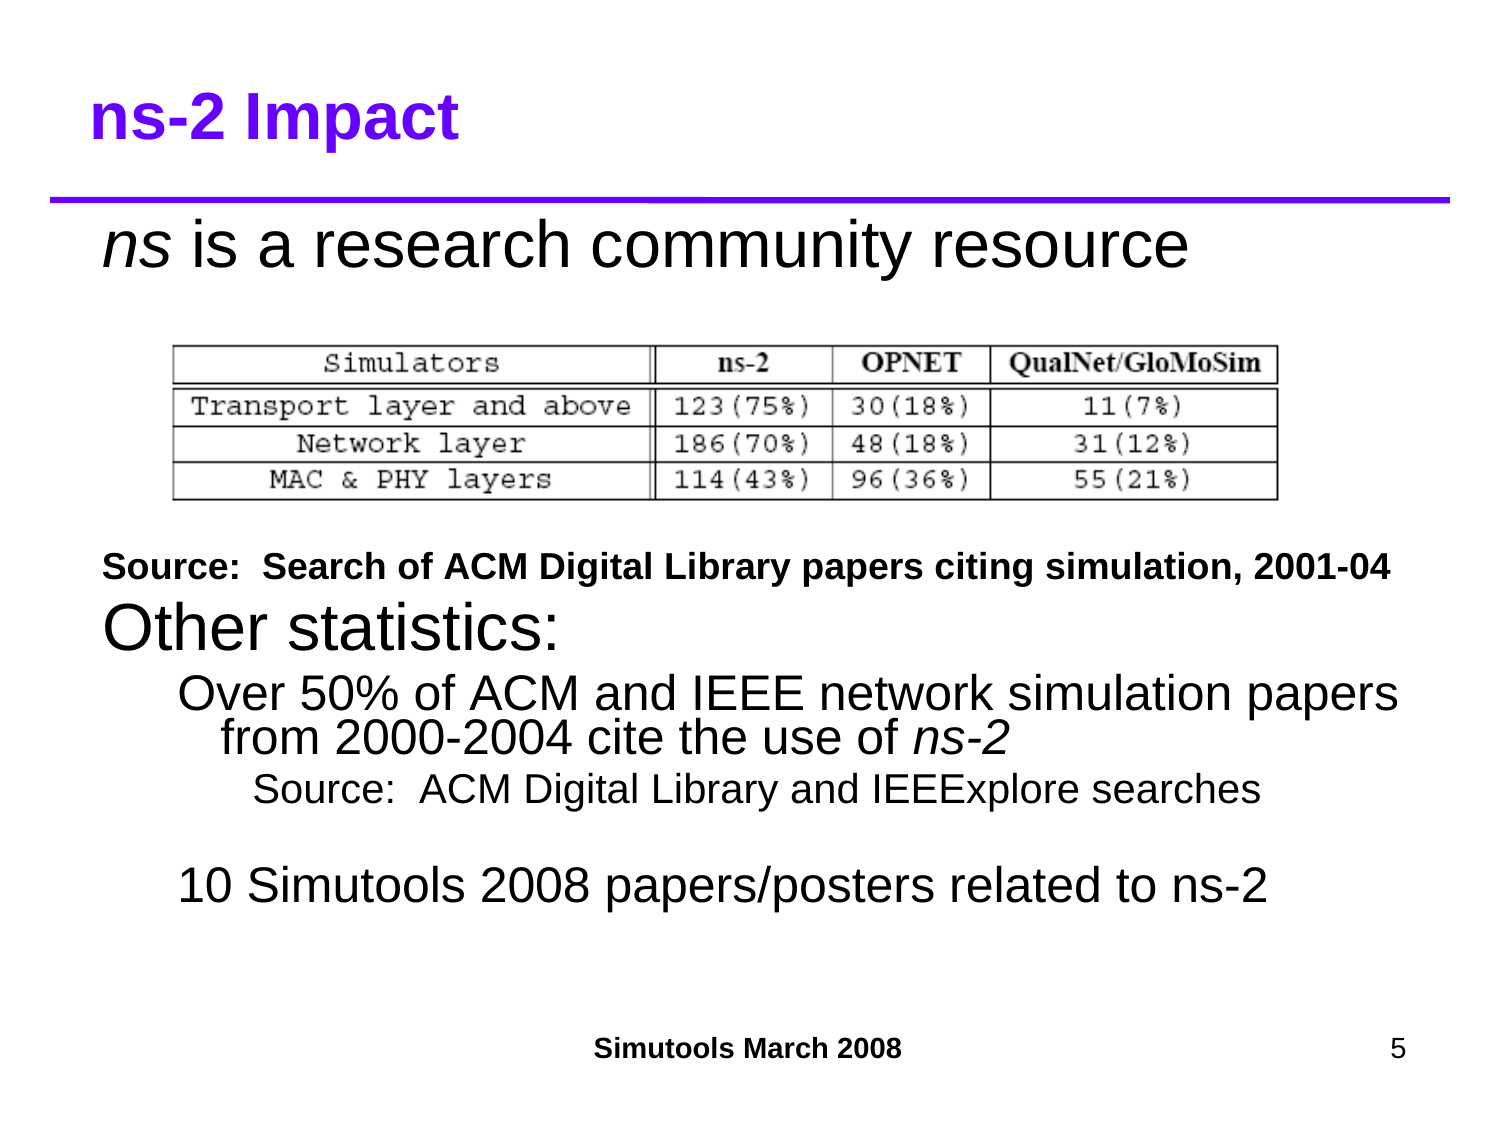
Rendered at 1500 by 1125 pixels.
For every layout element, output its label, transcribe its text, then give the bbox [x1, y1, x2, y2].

list ns is a research community resource Other statistics: Over 50% of ACM and IEEE network simulation papers from 2000-2004 cite the use of ns-2 Source: ACM Digital Library and IEEExplore searches 10 Simutools 2008 papers/posters related to ns-2 [87, 212, 1438, 959]
text_box Source: Search of ACM Digital Library papers citing simulation, 2001-04 [87, 537, 1407, 595]
title ns-2 Impact [75, 45, 1426, 188]
picture [125, 324, 1300, 517]
